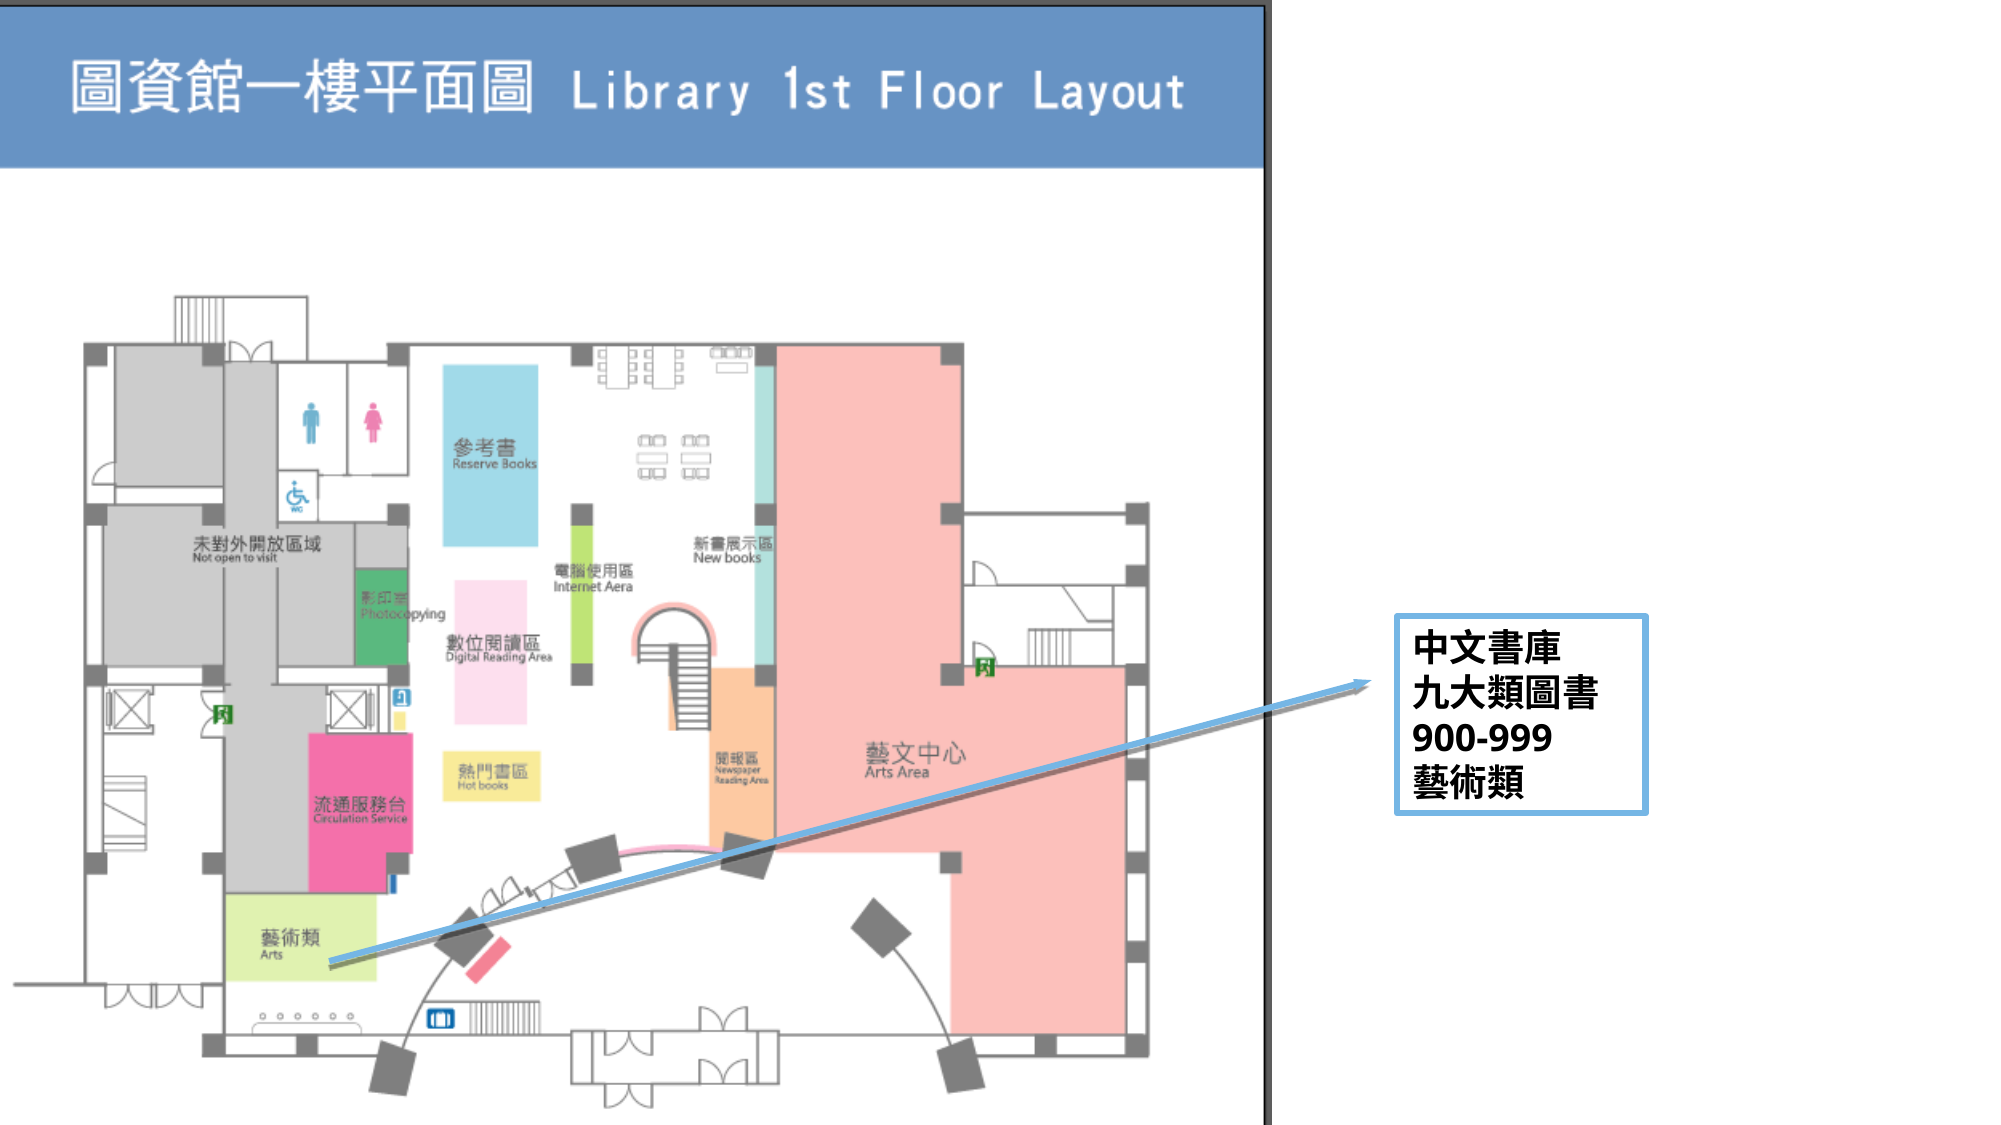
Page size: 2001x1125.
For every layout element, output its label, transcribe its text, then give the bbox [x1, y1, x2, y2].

text_box 中文書庫 九大類圖書 900-999 藝術類 [1397, 616, 1646, 814]
picture [0, 0, 1272, 1125]
